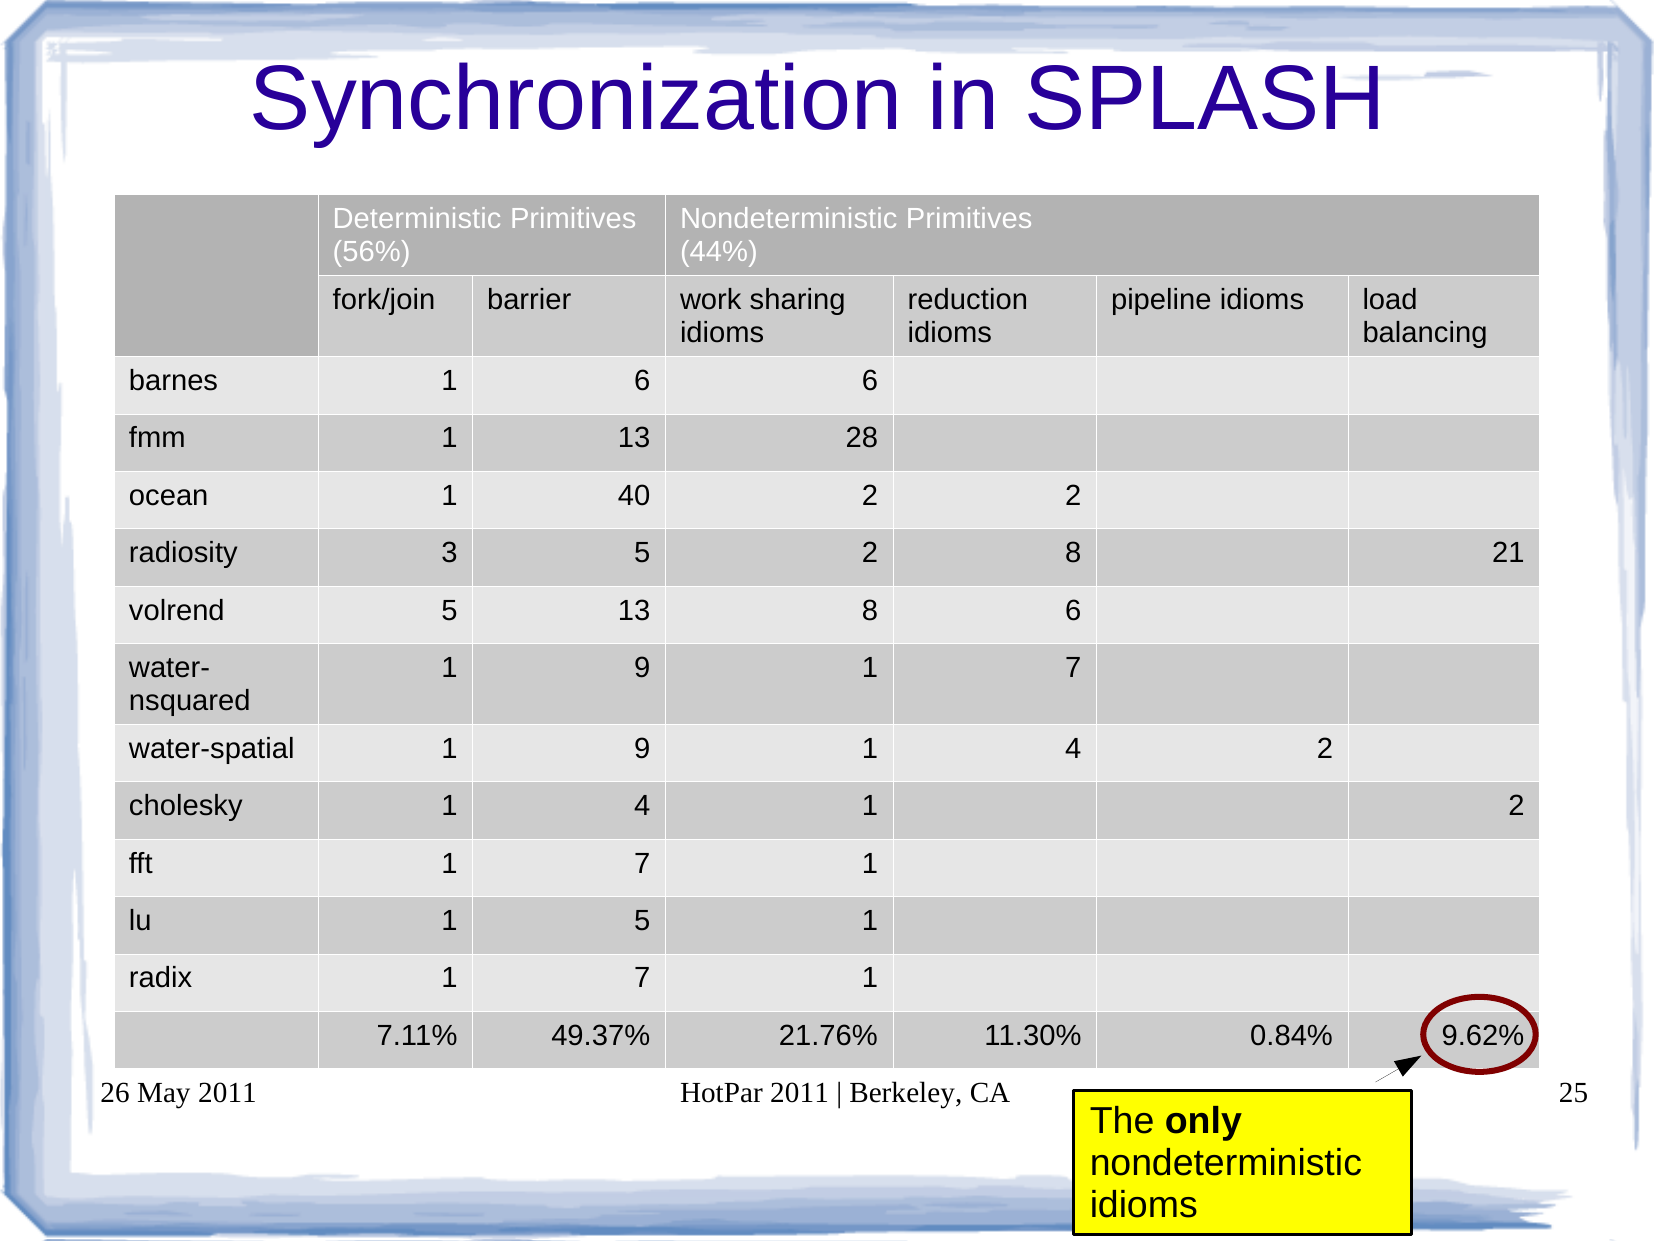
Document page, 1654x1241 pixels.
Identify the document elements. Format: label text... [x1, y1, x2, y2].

table_cell 1 [319, 840, 472, 896]
table_header [115, 195, 318, 356]
table_header Deterministic Primitives (56%) [319, 195, 665, 275]
table_cell [115, 1012, 318, 1068]
table_cell 1 [319, 644, 472, 724]
table_cell 6 [666, 357, 893, 414]
table_cell [1097, 644, 1348, 724]
table_cell [1097, 472, 1348, 528]
table_cell [1349, 840, 1539, 896]
table_cell [1097, 529, 1348, 586]
table_cell volrend [115, 587, 318, 643]
table_cell 1 [319, 725, 472, 781]
table_cell 1 [319, 897, 472, 954]
table_cell [1097, 587, 1348, 643]
table_cell cholesky [115, 782, 318, 839]
table_cell [1097, 415, 1348, 471]
table_cell reduction idioms [894, 276, 1096, 356]
table_cell [1097, 782, 1348, 839]
table_cell [1349, 644, 1539, 724]
table_cell 2 [1349, 782, 1539, 839]
table_cell 9.62% [1349, 1012, 1451, 1068]
table_cell [894, 897, 1096, 954]
table_cell 6 [473, 357, 665, 414]
table_cell [894, 782, 1096, 839]
table_cell 2 [666, 472, 893, 528]
table_cell 7 [894, 644, 1096, 724]
table_cell 5 [473, 897, 665, 954]
table_cell work sharing idioms [666, 276, 893, 356]
table_cell 1 [666, 725, 893, 781]
table_cell [1097, 840, 1348, 896]
table_cell 28 [666, 415, 893, 471]
table_cell 1 [666, 955, 893, 1011]
table_cell fork/join [319, 276, 472, 356]
table_cell [1349, 725, 1539, 781]
table_cell 1 [319, 782, 472, 839]
table_cell 4 [473, 782, 665, 839]
text_box The only nondeterministic idioms [1073, 1090, 1412, 1235]
table_cell 1 [666, 782, 893, 839]
table_cell pipeline idioms [1097, 276, 1348, 356]
table_cell radix [115, 955, 318, 1011]
picture [0, 0, 1654, 1241]
table_cell 1 [319, 472, 472, 528]
table_cell 13 [473, 587, 665, 643]
title Synchronization in SPLASH [75, 46, 1564, 151]
table_cell [1349, 357, 1539, 414]
table_cell 1 [666, 897, 893, 954]
table_cell [1349, 955, 1539, 1011]
table_cell [1097, 357, 1348, 414]
table_cell 4 [894, 725, 1096, 781]
table_cell 7 [473, 955, 665, 1011]
table_cell barnes [115, 357, 318, 414]
table_cell 1 [666, 840, 893, 896]
table_cell ocean [115, 472, 318, 528]
table_cell [1349, 587, 1539, 643]
table_cell 6 [894, 587, 1096, 643]
table_cell 2 [894, 472, 1096, 528]
table_cell 11.30% [894, 1012, 1096, 1068]
table_cell 7.11% [319, 1012, 472, 1068]
table_cell water-spatial [115, 725, 318, 781]
table_cell [894, 840, 1096, 896]
table_cell 1 [319, 415, 472, 471]
table_cell [1097, 955, 1348, 1011]
table_cell fft [115, 840, 318, 896]
table_cell 1 [319, 955, 472, 1011]
table_cell load balancing [1349, 276, 1539, 356]
table_cell [1349, 897, 1539, 954]
table_cell 0.84% [1097, 1012, 1348, 1068]
table_cell 2 [1097, 725, 1348, 781]
table_cell 2 [666, 529, 893, 586]
table_cell 5 [473, 529, 665, 586]
table_cell [1097, 897, 1348, 954]
text_box [1423, 996, 1536, 1072]
table_cell 13 [473, 415, 665, 471]
table_cell 9 [473, 644, 665, 724]
table_cell 7 [473, 840, 665, 896]
table_cell 49.37% [473, 1012, 665, 1068]
table_cell lu [115, 897, 318, 954]
table_cell 21 [1349, 529, 1539, 586]
table_cell 8 [666, 587, 893, 643]
table_header Nondeterministic Primitives (44%) [666, 195, 1539, 275]
table_cell radiosity [115, 529, 318, 586]
table_cell [1349, 472, 1539, 528]
table_cell [1349, 415, 1539, 471]
table_cell barrier [473, 276, 665, 356]
table_cell fmm [115, 415, 318, 471]
table_cell [894, 357, 1096, 414]
table_cell 9 [473, 725, 665, 781]
table_cell [894, 955, 1096, 1011]
table_cell 21.76% [666, 1012, 893, 1068]
table_cell 40 [473, 472, 665, 528]
table_cell 9.62% [1508, 1012, 1539, 1068]
table_cell [894, 415, 1096, 471]
table_cell 1 [666, 644, 893, 724]
table_cell 8 [894, 529, 1096, 586]
table_cell 5 [319, 587, 472, 643]
table_cell 1 [319, 357, 472, 414]
table_cell water-nsquared [115, 644, 318, 724]
table_cell 3 [319, 529, 472, 586]
